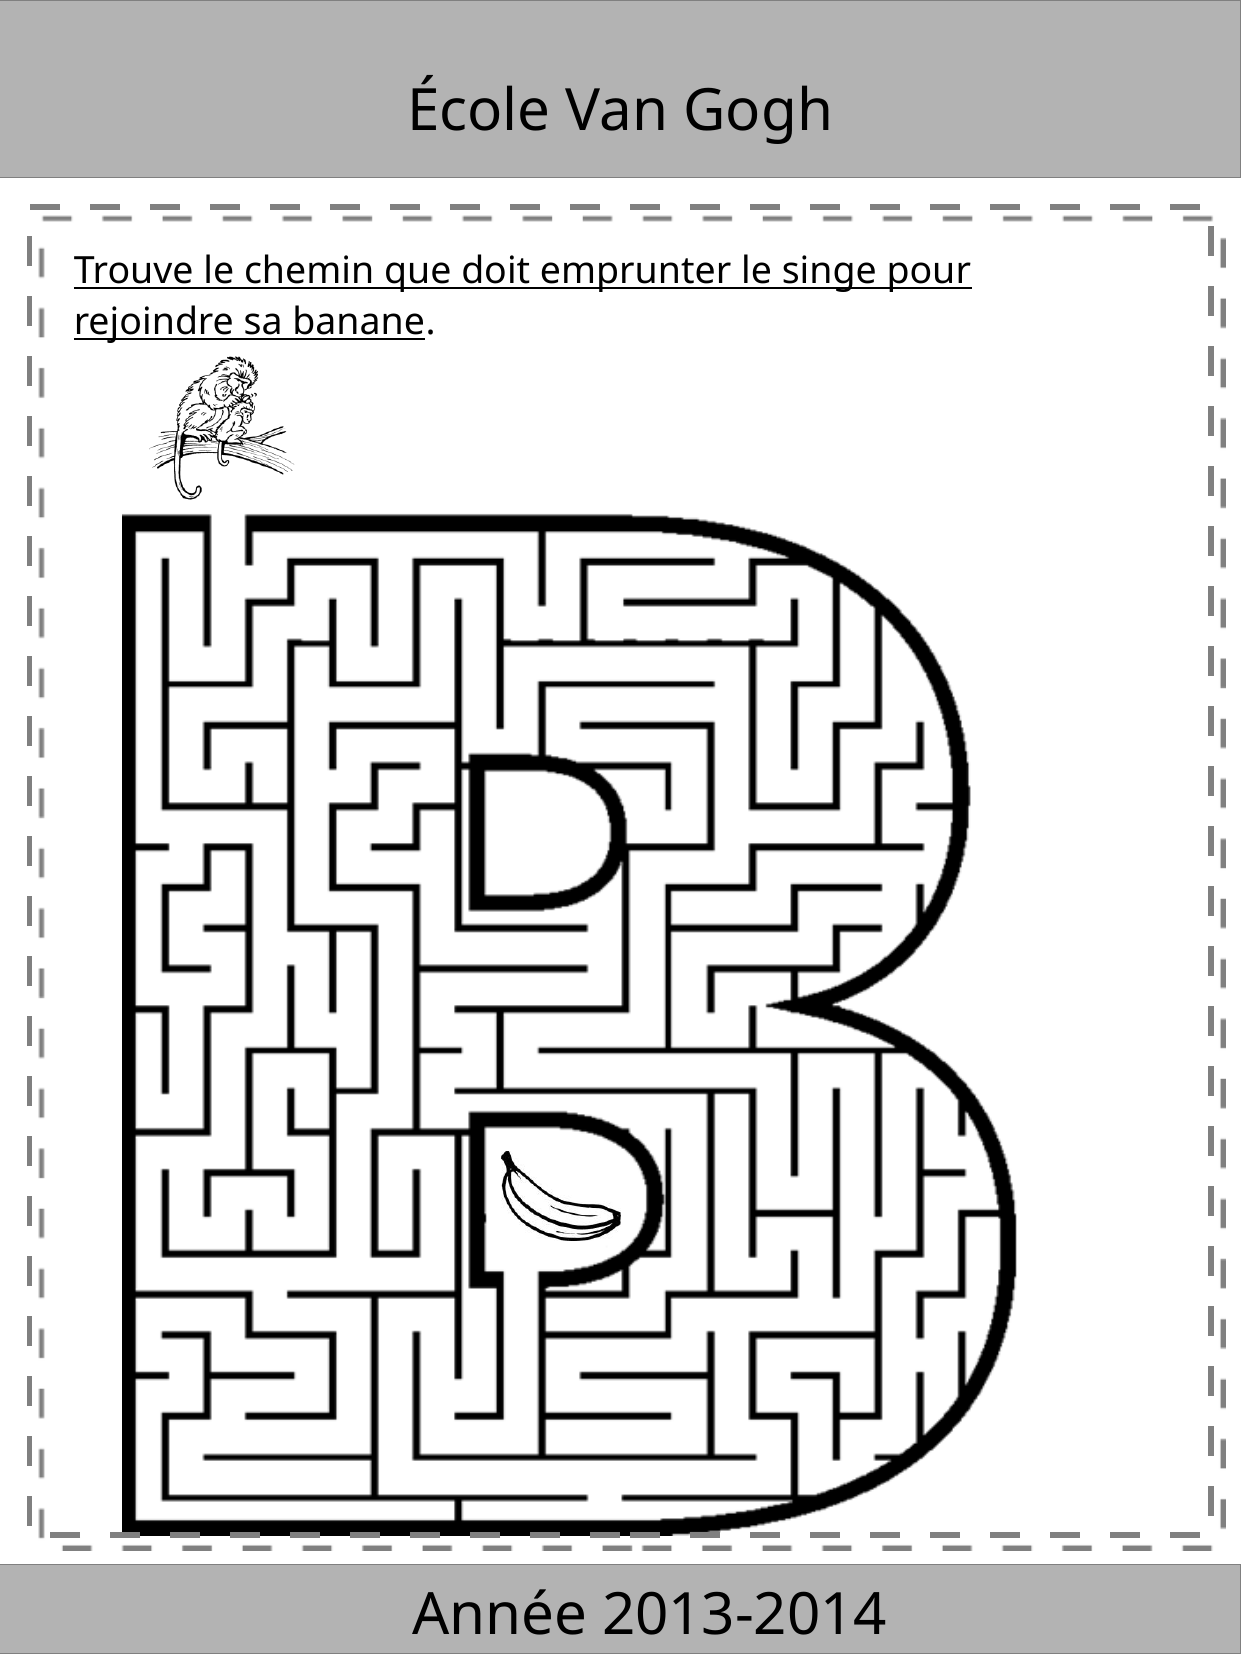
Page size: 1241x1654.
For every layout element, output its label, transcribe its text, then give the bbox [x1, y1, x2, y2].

text_box [0, 0, 1241, 178]
text_box Année 2013-2014 [206, 1564, 1093, 1654]
text_box [0, 1564, 206, 1654]
text_box École Van Gogh [177, 61, 1063, 174]
text_box [1093, 1564, 1241, 1654]
text_box Trouve le chemin que doit emprunter le singe pour rejoindre sa banane. [59, 236, 1152, 300]
picture [122, 354, 1034, 1536]
